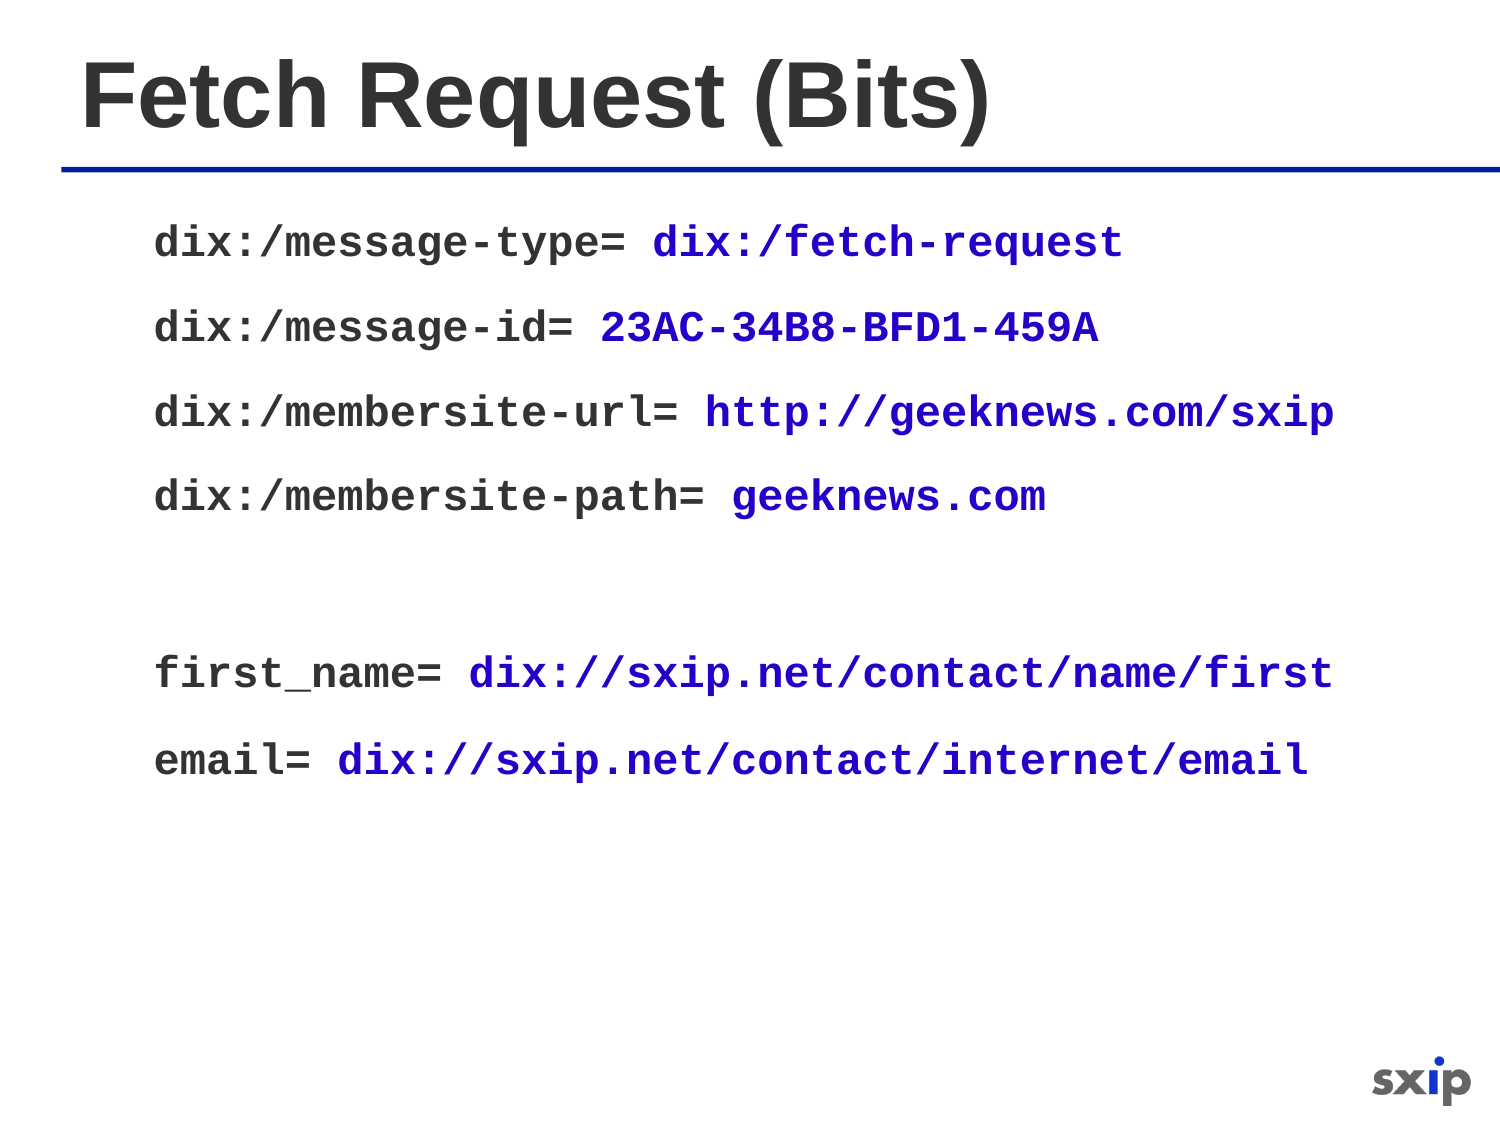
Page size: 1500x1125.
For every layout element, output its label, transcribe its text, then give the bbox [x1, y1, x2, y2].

title Fetch Request (Bits) [61, 21, 1495, 169]
list dix:/message-type= dix:/fetch-request dix:/message-id= 23AC-34B8-BFD1-459A dix:/membersite-url= http://geeknews.com/sxip dix:/membersite-path= geeknews.com first_name= dix://sxip.net/contact/name/first email= dix://sxip.net/contact/internet/email [117, 219, 1495, 1041]
picture [1372, 1056, 1471, 1106]
